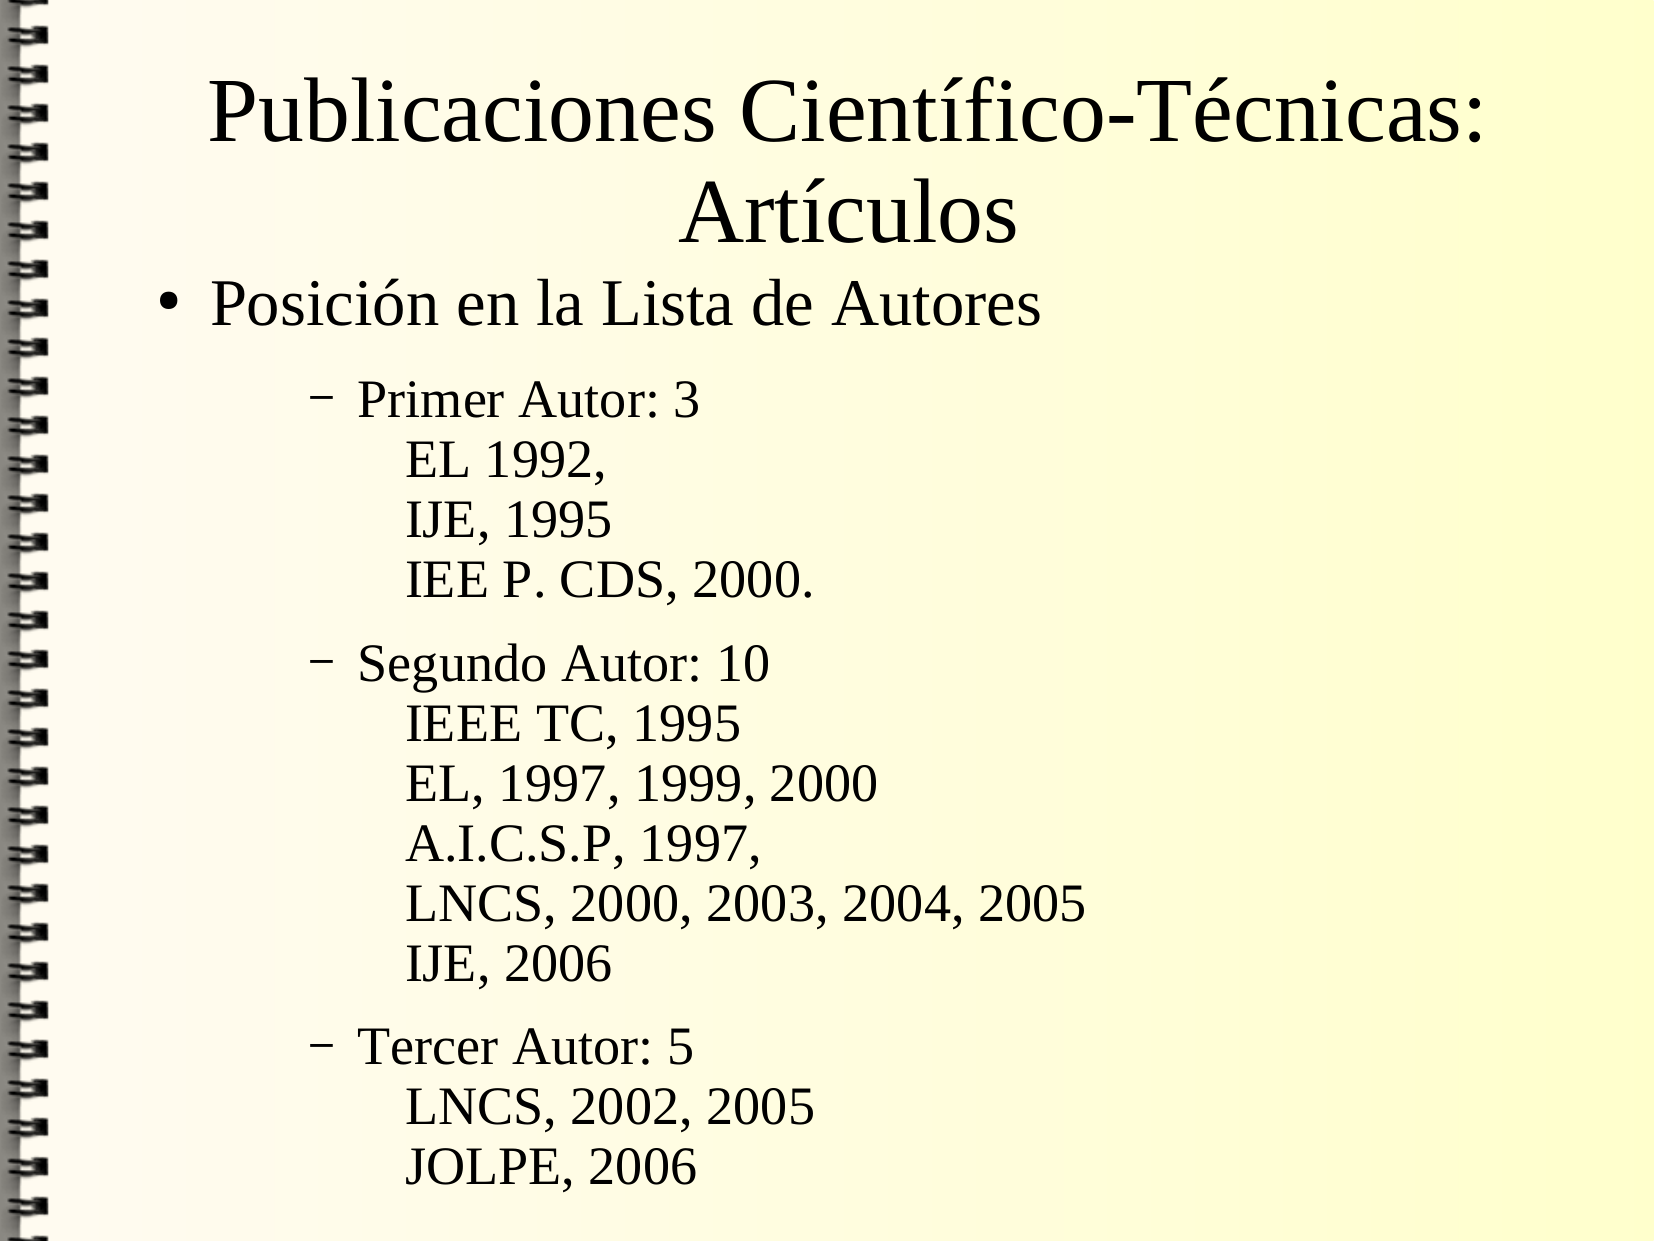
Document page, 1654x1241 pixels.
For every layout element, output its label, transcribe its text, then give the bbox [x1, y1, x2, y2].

title Publicaciones Científico-Técnicas: Artículos [59, 59, 1639, 263]
picture [0, 0, 1654, 1241]
list Posición en la Lista de Autores Primer Autor: 3 EL 1992, IJE, 1995 IEE P. CDS, 2000. Segundo Autor: 10 IEEE TC, 1995 EL, 1997, 1999, 2000 A.I.C.S.P, 1997, LNCS, 2000, 2003, 2004, 2005 IJE, 2006 Tercer Autor: 5 LNCS, 2002, 2005 JOLPE, 2006 [121, 265, 1534, 1206]
